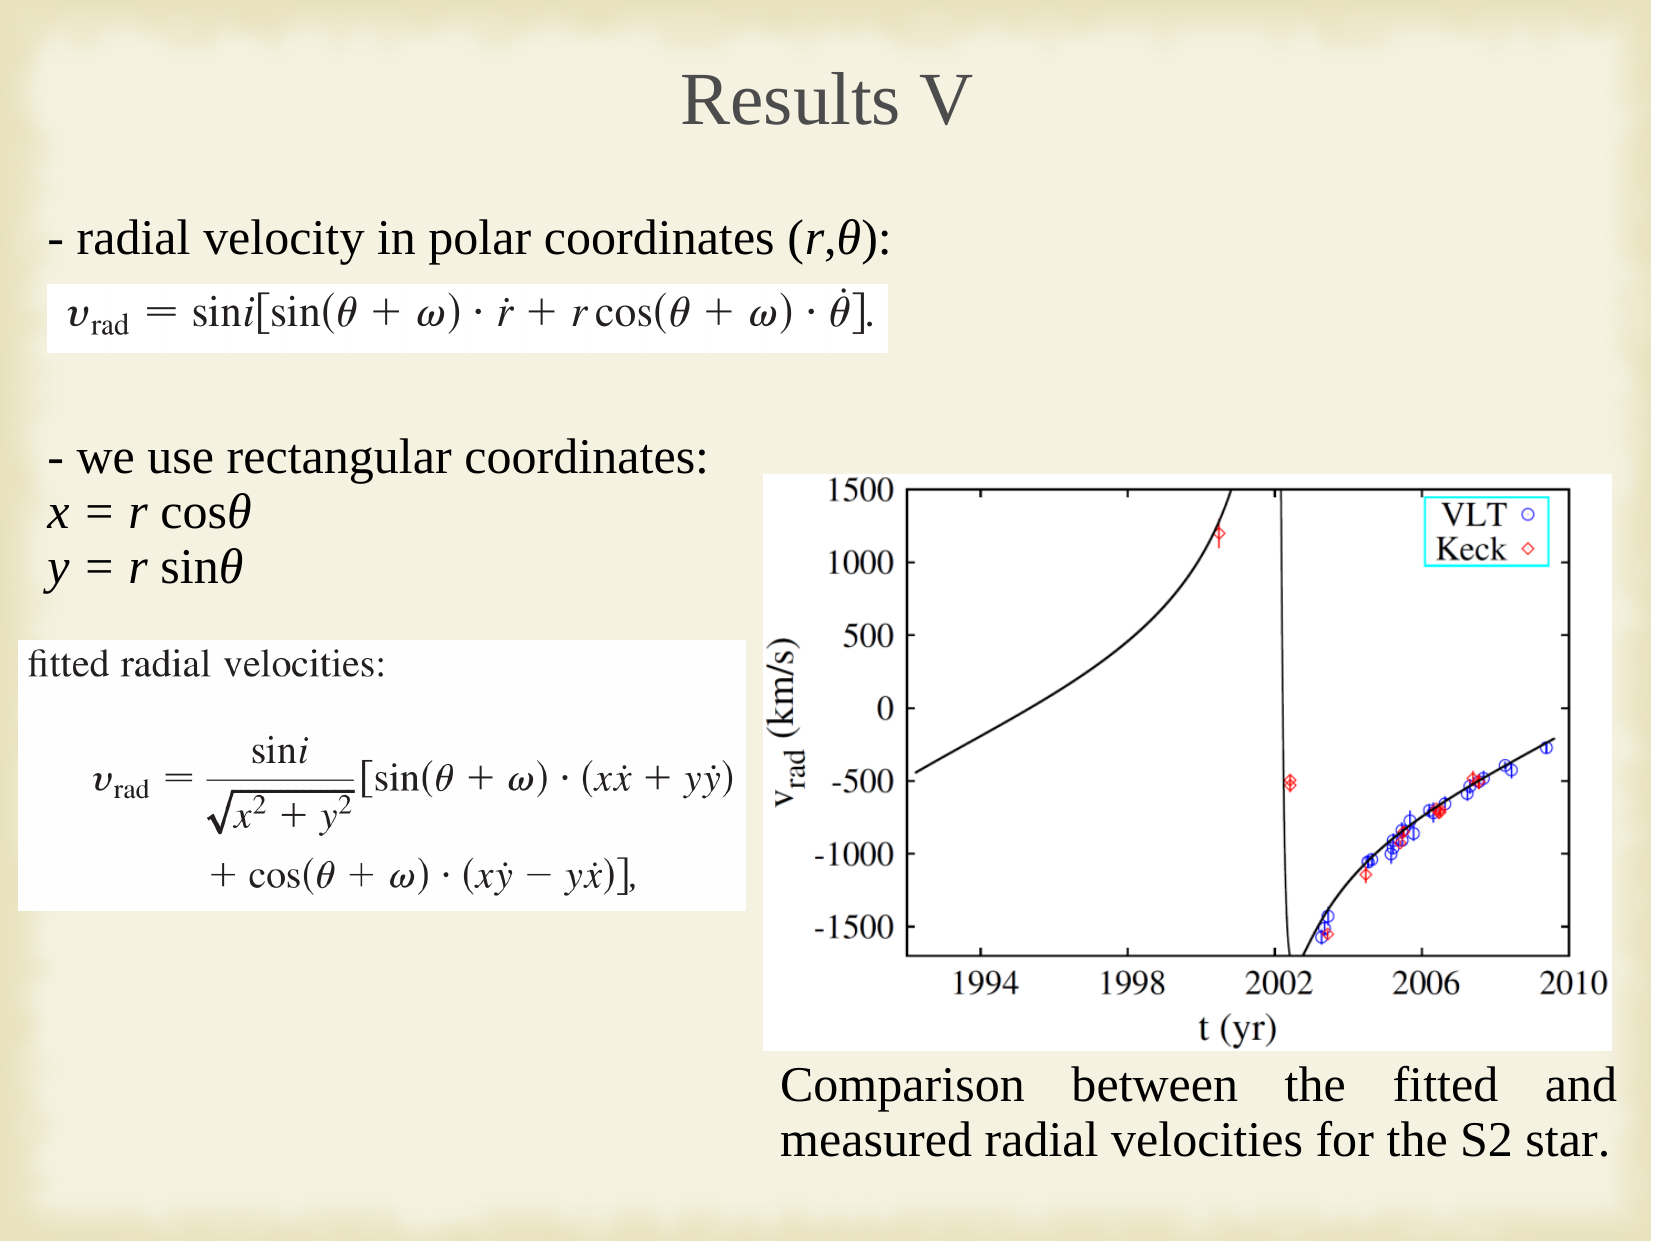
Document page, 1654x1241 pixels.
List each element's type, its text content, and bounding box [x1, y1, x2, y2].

list - we use rectangular coordinates: x = r cosθ y = r sinθ [47, 428, 736, 616]
list Comparison between the fitted and measured radial velocities for the S2 star. [780, 1056, 1618, 1185]
title Results V [64, 42, 1591, 156]
list - radial velocity in polar coordinates (r,θ): [47, 210, 916, 286]
picture [0, 0, 1651, 1241]
